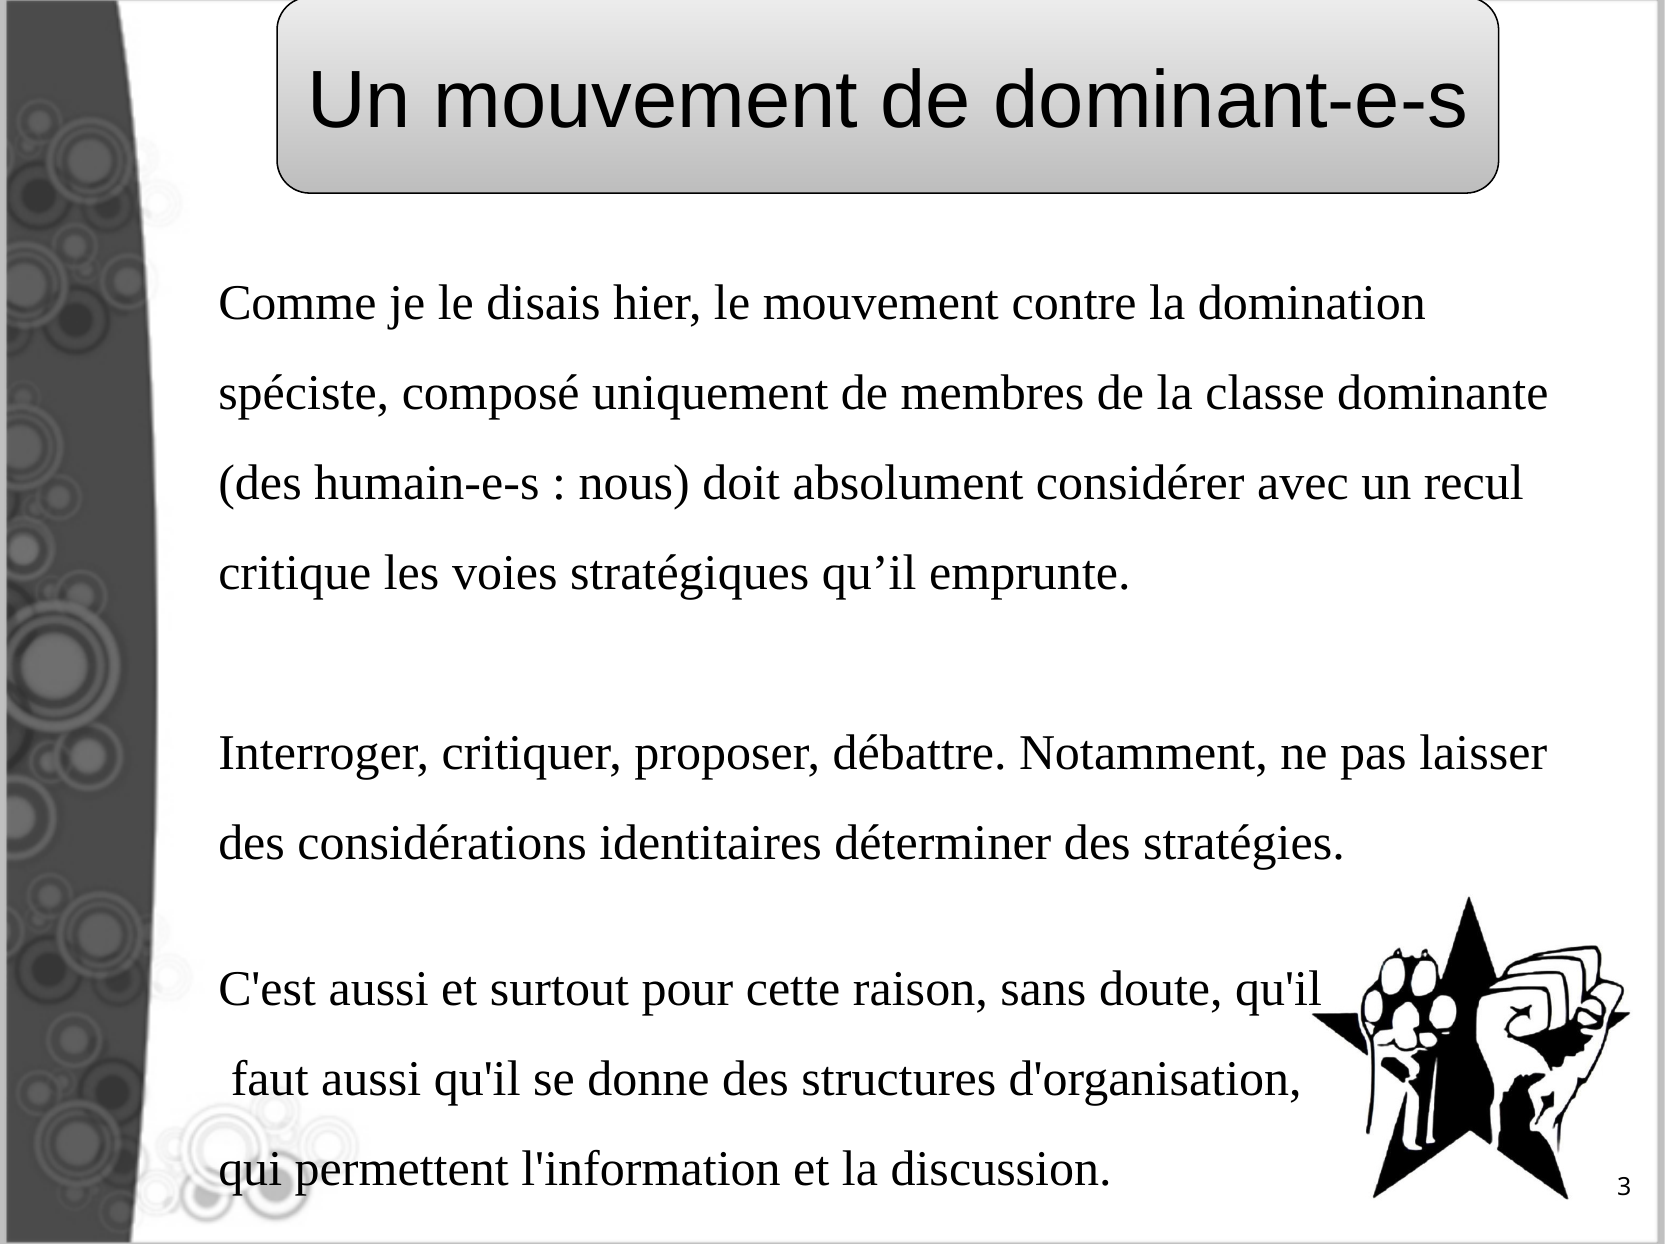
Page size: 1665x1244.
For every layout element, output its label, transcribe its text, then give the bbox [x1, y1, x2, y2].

text_box Comme je le disais hier, le mouvement contre la domination spéciste, composé uniquement de membres de la classe dominante (des humain-e-s : nous) doit absolument considérer avec un recul critique les voies stratégiques qu’il emprunte. Interroger, critiquer, proposer, débattre. Notamment, ne pas laisser des considérations identitaires déterminer des stratégies. C'est aussi et surtout pour cette raison, sans doute, qu'il faut aussi qu'il se donne des structures d'organisation, qui permettent l'information et la discussion. [210, 214, 1565, 1204]
slide_number <numéro> [1602, 1163, 1665, 1209]
text_box Un mouvement de dominant-e-s [285, 38, 1491, 152]
picture [3, 0, 1662, 1244]
text_box [277, 0, 1499, 194]
